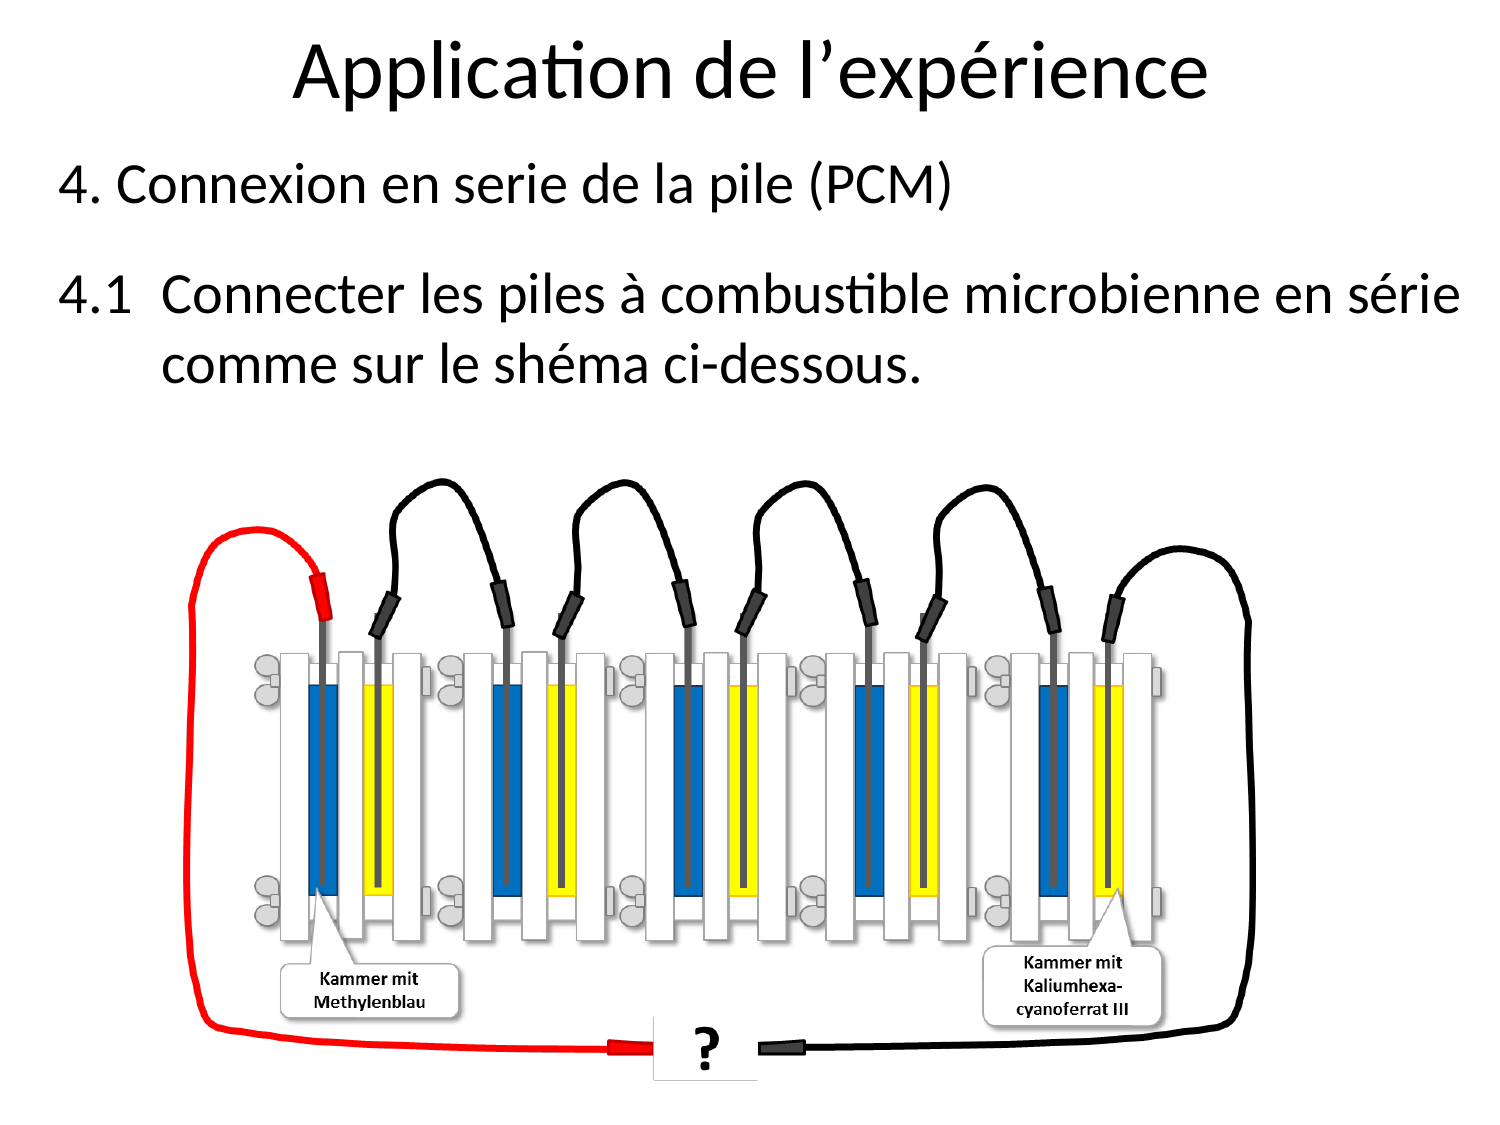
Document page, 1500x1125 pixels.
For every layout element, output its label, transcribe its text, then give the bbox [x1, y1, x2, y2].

text_box Connexion en serie de la pile (PCM) 4.1 Connecter les piles à combustible microbienne en série comme sur le shéma ci-dessous. [44, 137, 1492, 403]
picture [183, 478, 1256, 1125]
title Application de l’expérience [76, 7, 1427, 123]
